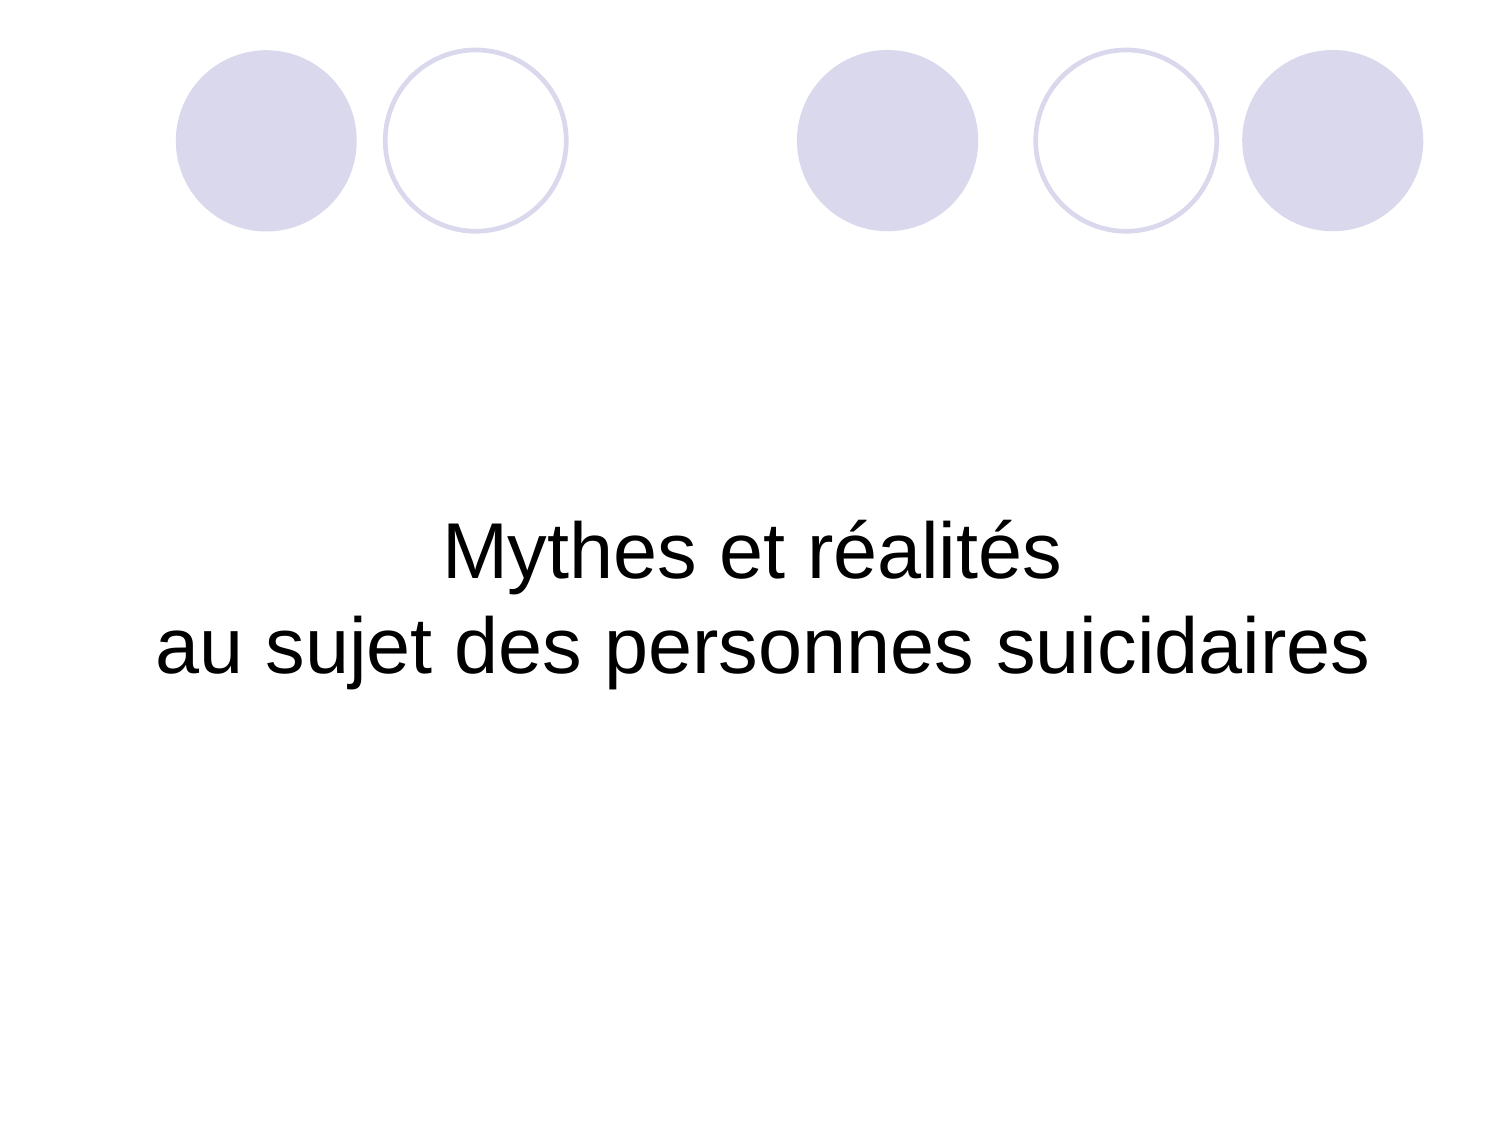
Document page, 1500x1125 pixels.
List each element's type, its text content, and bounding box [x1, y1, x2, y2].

title Mythes et réalités au sujet des personnes suicidaires [88, 491, 1439, 668]
